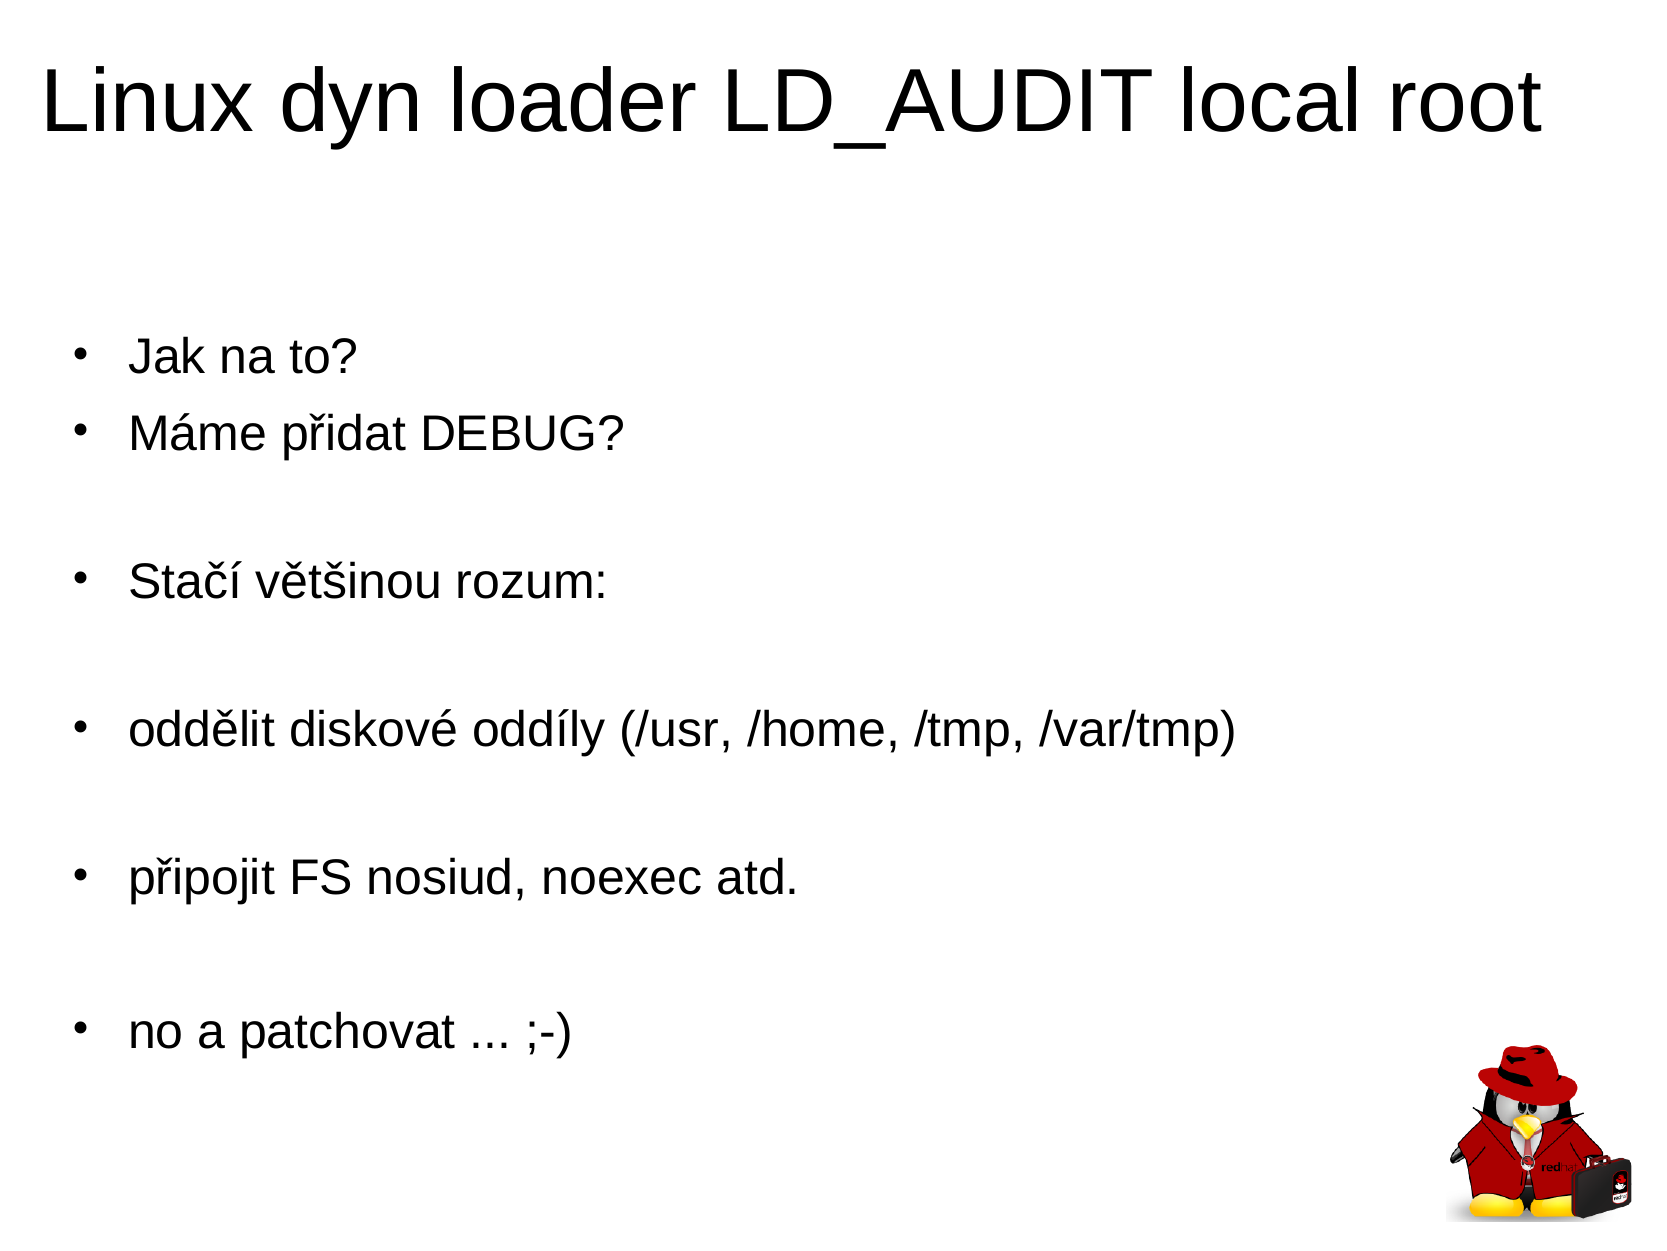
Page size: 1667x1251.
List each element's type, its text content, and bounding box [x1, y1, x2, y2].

picture [1446, 1033, 1635, 1222]
list Jak na to? Máme přidat DEBUG? Stačí většinou rozum: oddělit diskové oddíly (/usr, /home, /tmp, /var/tmp) připojit FS nosiud, noexec atd. no a patchovat ... ;-) [71, 323, 1658, 1224]
title Linux dyn loader LD_AUDIT local root [40, 50, 1627, 201]
